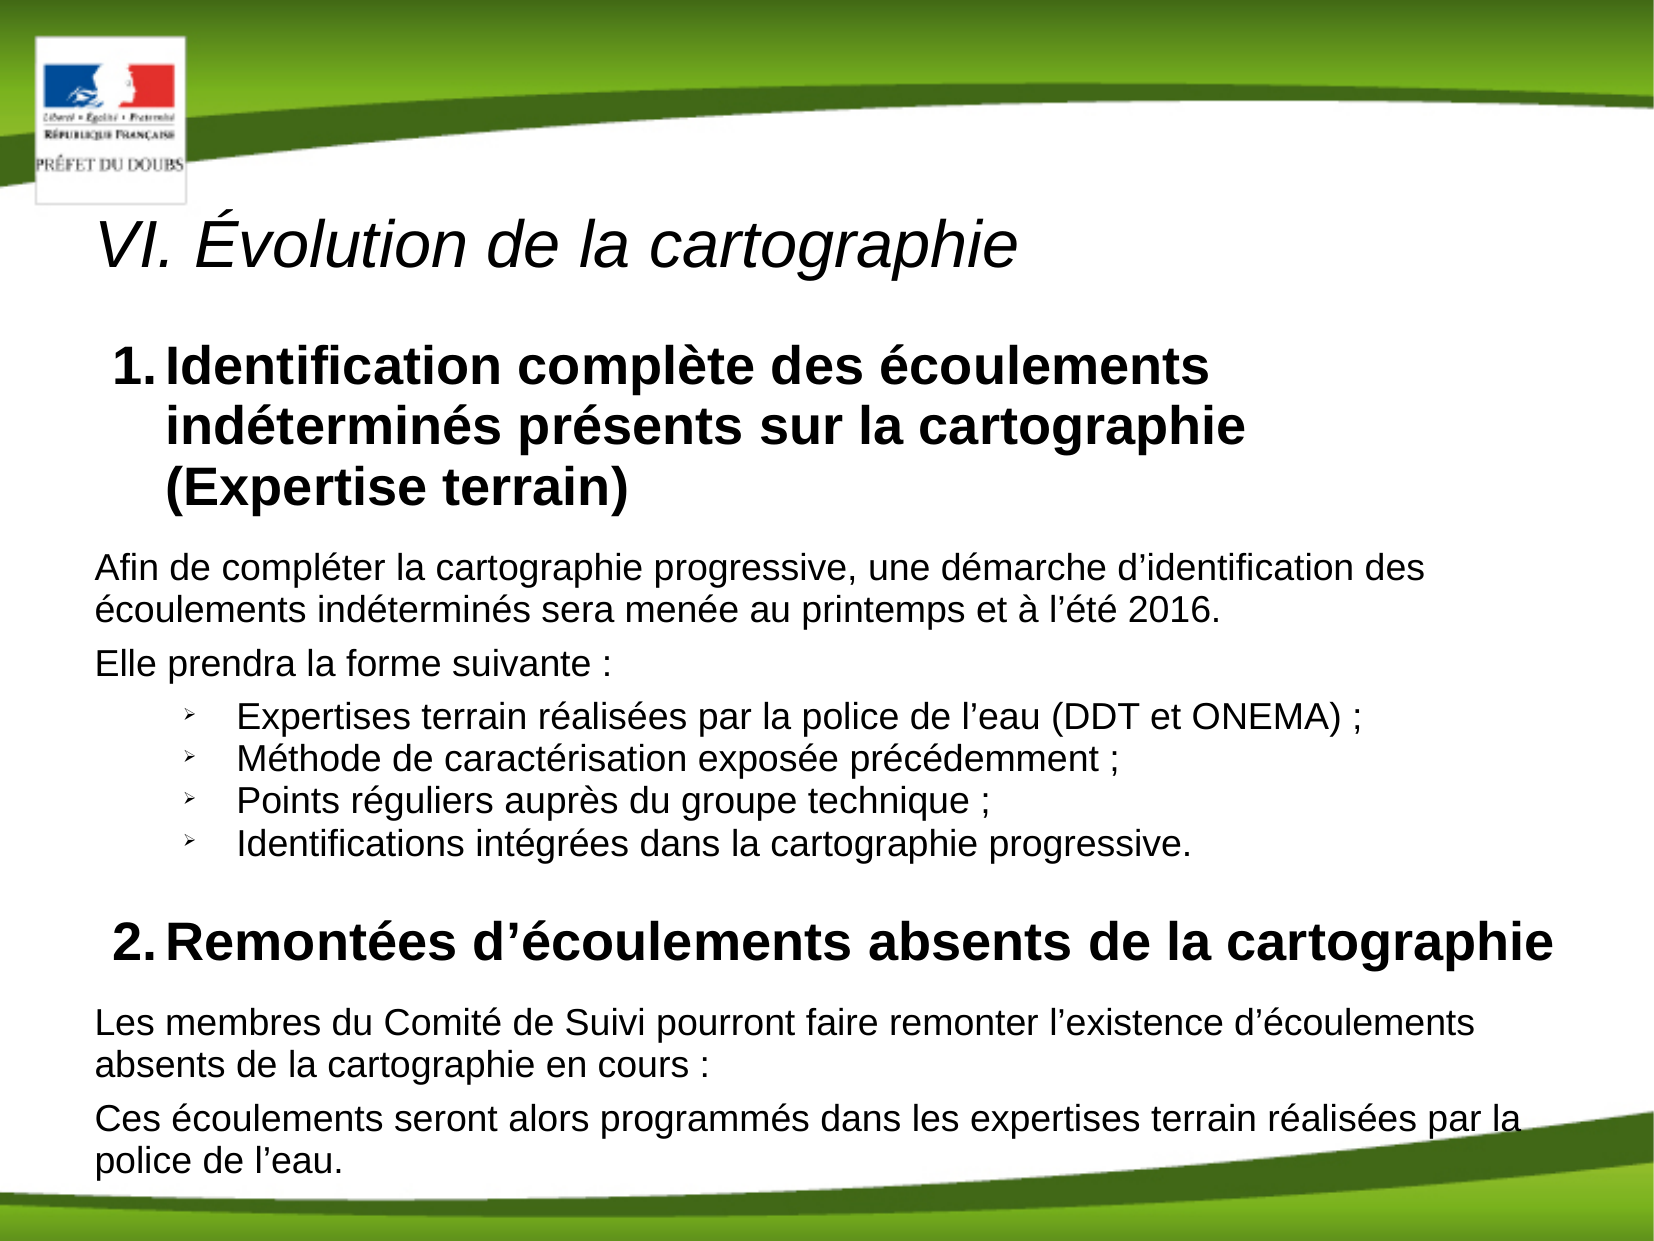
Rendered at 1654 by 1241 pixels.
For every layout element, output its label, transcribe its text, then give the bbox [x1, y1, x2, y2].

picture [0, 0, 1654, 1241]
list Évolution de la cartographie Identification complète des écoulements indéterminés présents sur la cartographie (Expertise terrain) Afin de compléter la cartographie progressive, une démarche d’identification des écoulements indéterminés sera menée au printemps et à l’été 2016. Elle prendra la forme suivante : Expertises terrain réalisées par la police de l’eau (DDT et ONEMA) ; Méthode de caractérisation exposée précédemment ; Points réguliers auprès du groupe technique ; Identifications intégrées dans la cartographie progressive. Remontées d’écoulements absents de la cartographie Les membres du Comité de Suivi pourront faire remonter l’existence d’écoulements absents de la cartographie en cours : Ces écoulements seront alors programmés dans les expertises terrain réalisées par la police de l’eau. [76, 206, 1565, 1201]
